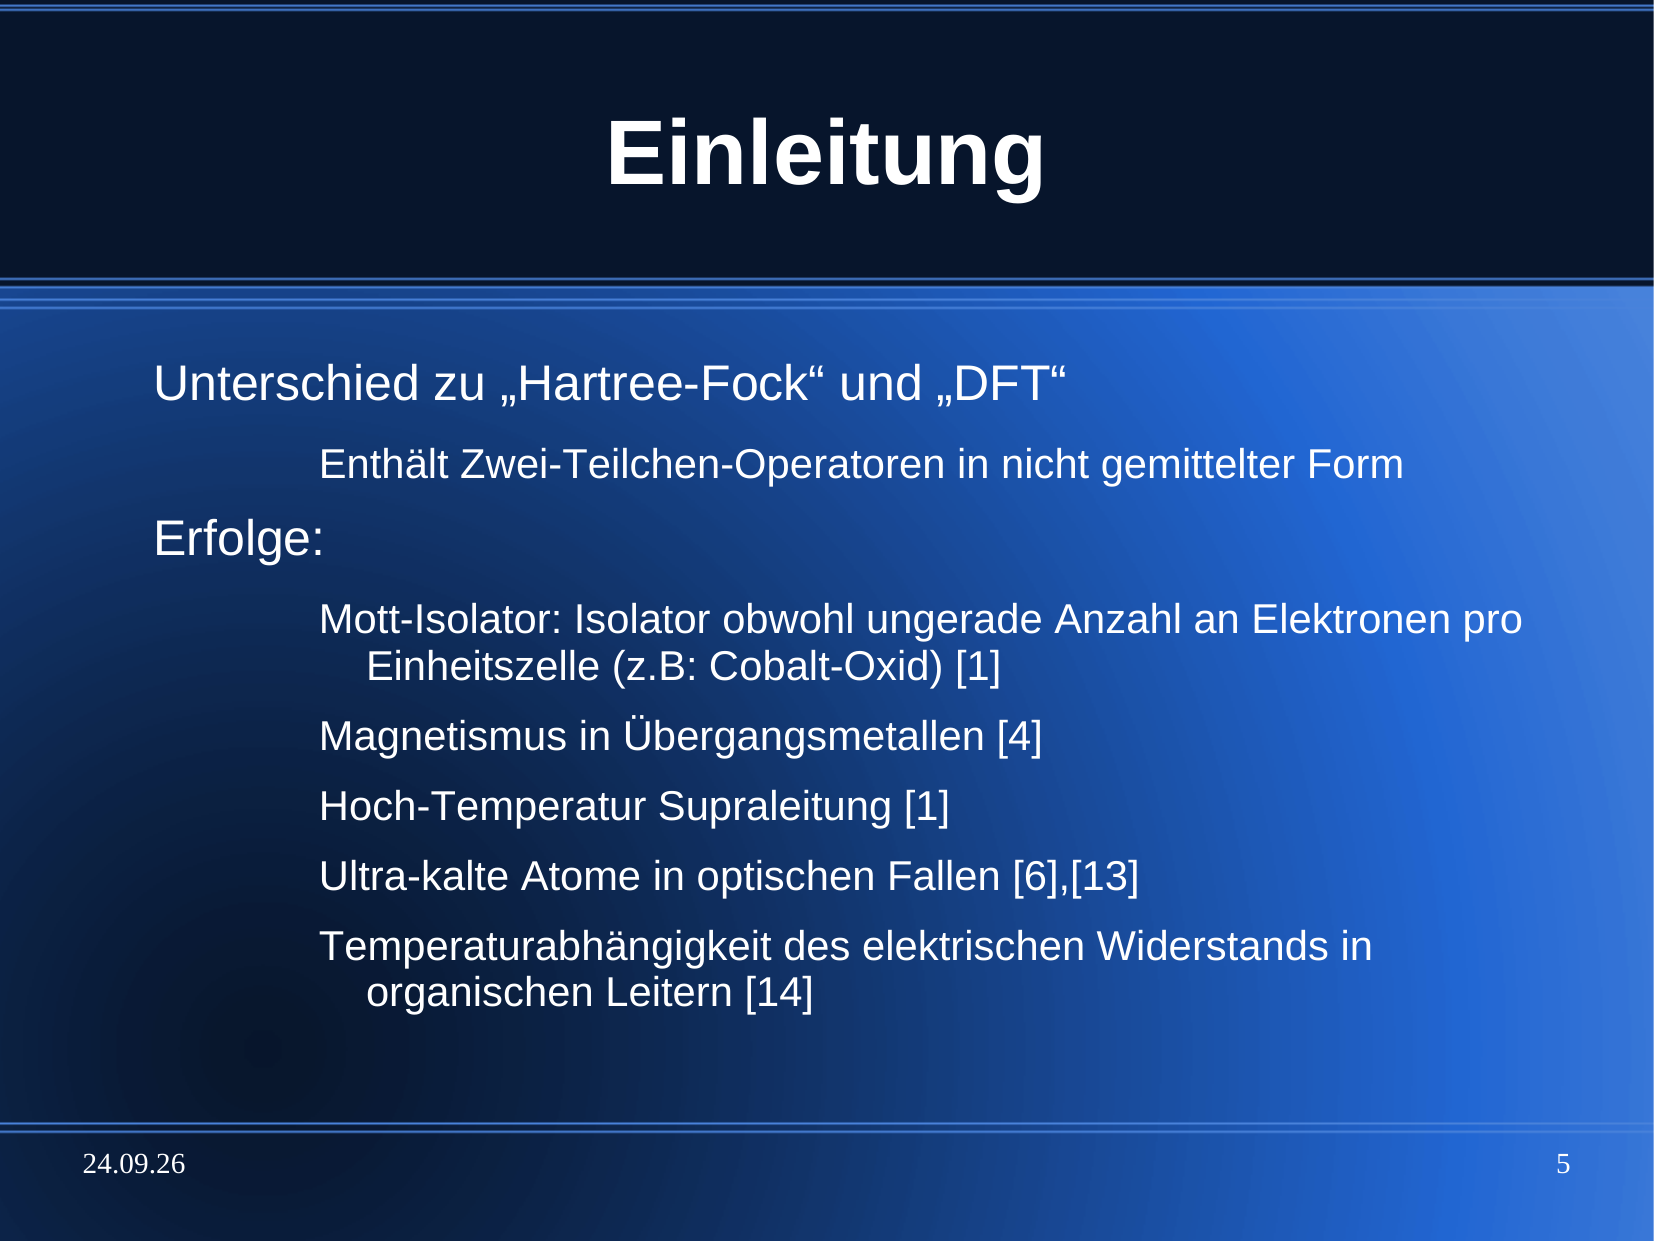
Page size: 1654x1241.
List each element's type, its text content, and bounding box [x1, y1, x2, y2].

picture [0, 0, 1654, 1241]
list Unterschied zu „Hartree-Fock“ und „DFT“ Enthält Zwei-Teilchen-Operatoren in nicht gemittelter Form Erfolge: Mott-Isolator: Isolator obwohl ungerade Anzahl an Elektronen pro Einheitszelle (z.B: Cobalt-Oxid) [1] Magnetismus in Übergangsmetallen [4] Hoch-Temperatur Supraleitung [1] Ultra-kalte Atome in optischen Fallen [6],[13] Temperaturabhängigkeit des elektrischen Widerstands in organischen Leitern [14] [82, 355, 1571, 1113]
title Einleitung [82, 49, 1571, 257]
